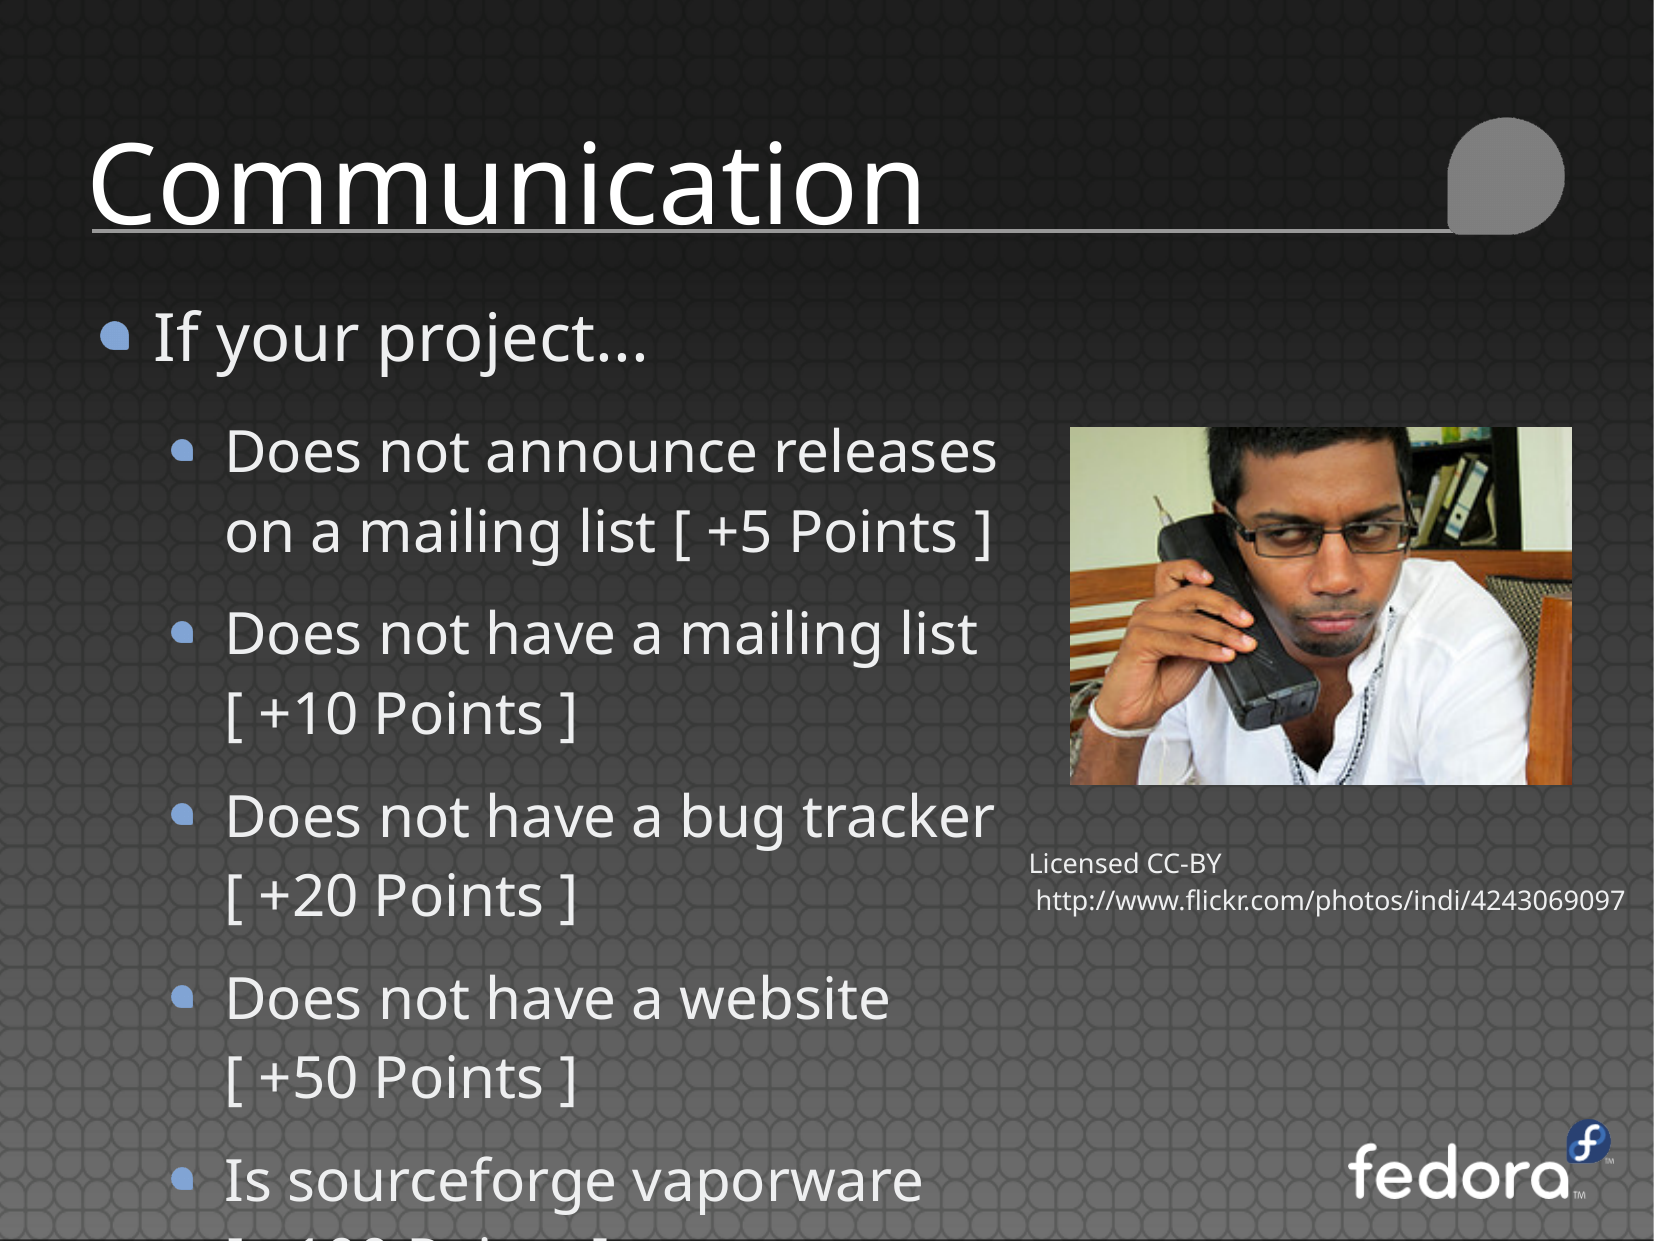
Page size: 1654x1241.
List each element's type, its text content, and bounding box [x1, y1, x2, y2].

title Communication [86, 112, 1576, 249]
text_box Licensed CC-BY http://www.flickr.com/photos/indi/4243069097 [1023, 837, 1632, 916]
picture [0, 0, 1654, 1241]
list If your project... Does not announce releases on a mailing list [ +5 Points ] Does not have a mailing list [ +10 Points ] Does not have a bug tracker [ +20 Points ] Does not have a website [ +50 Points ] Is sourceforge vaporware [ +100 Points ] [82, 290, 1062, 1170]
